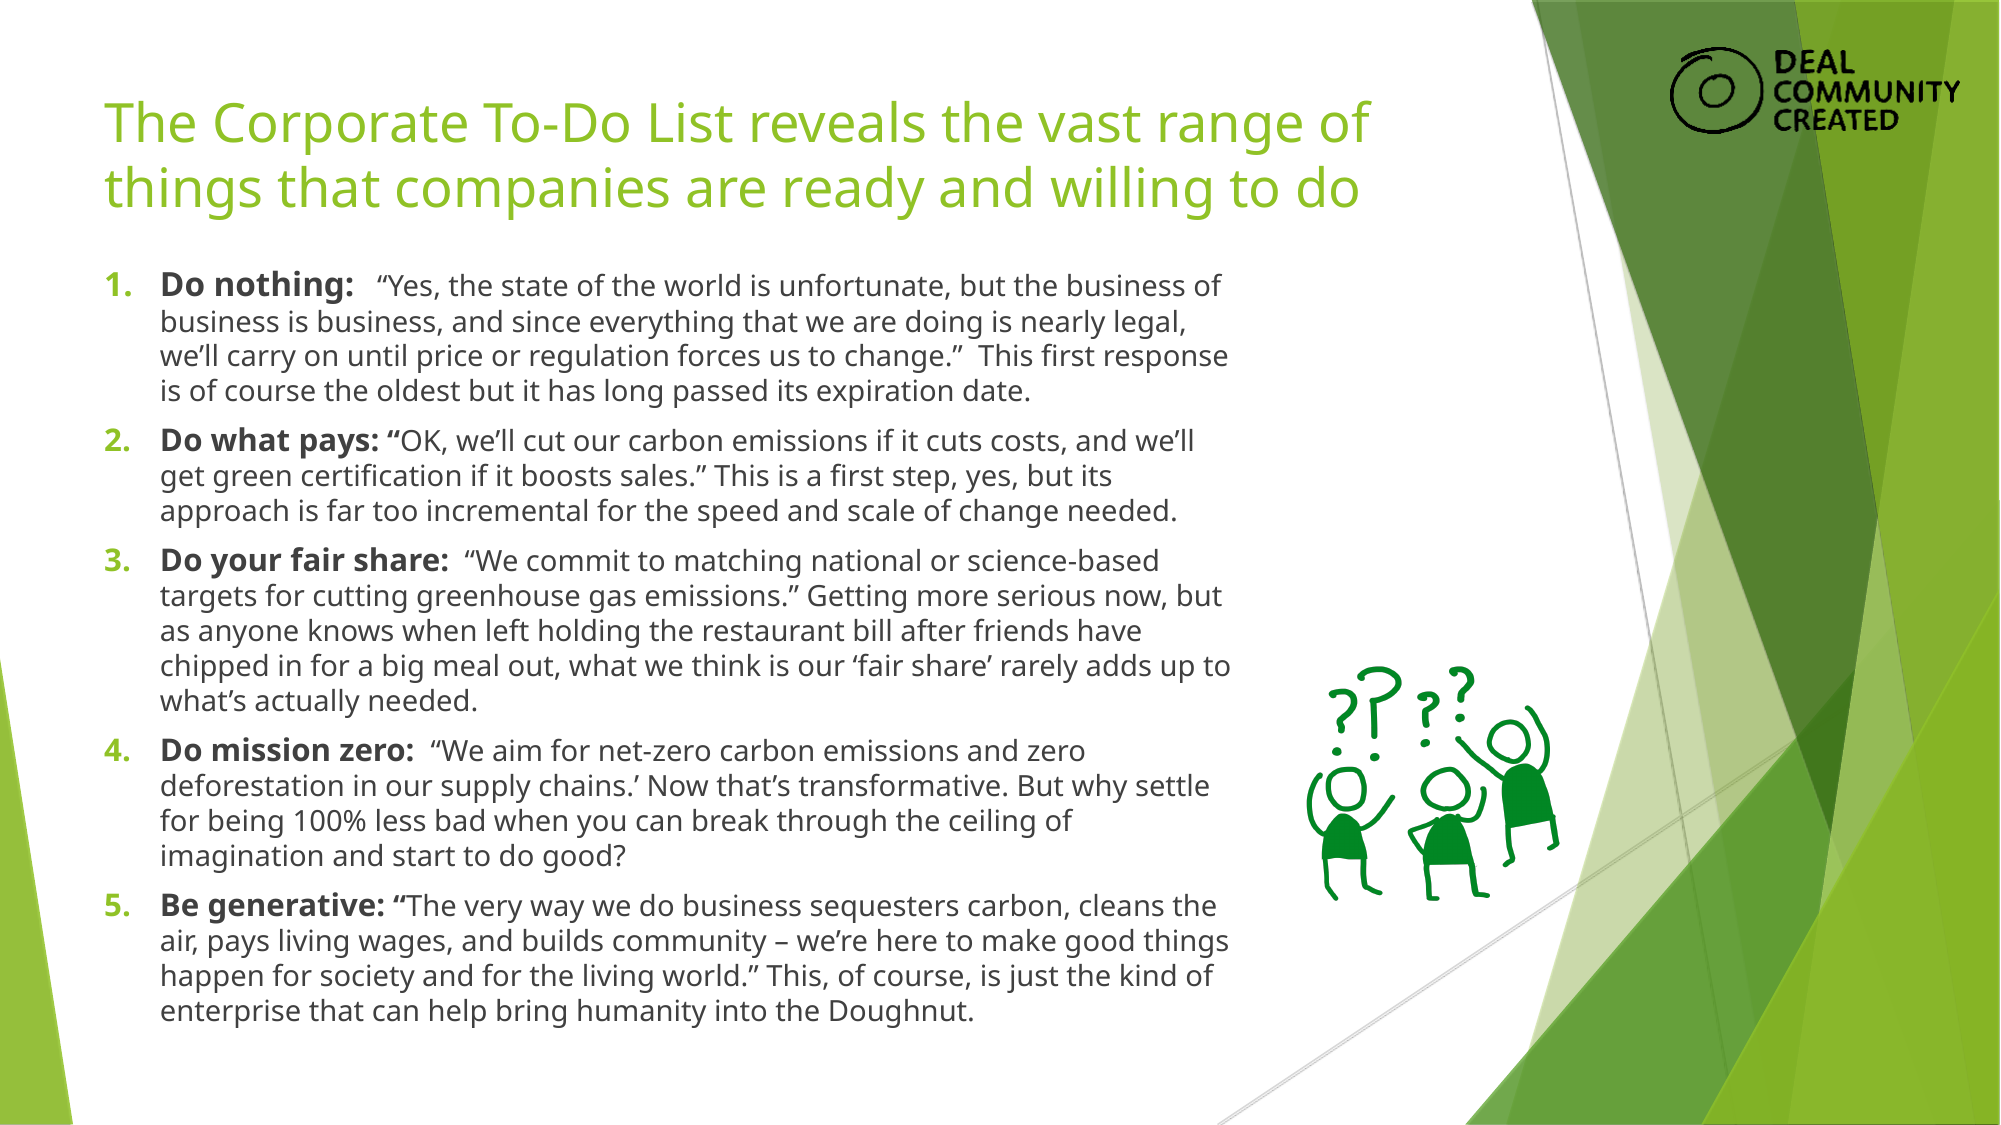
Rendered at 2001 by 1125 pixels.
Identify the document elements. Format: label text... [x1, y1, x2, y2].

picture [1275, 644, 1591, 923]
text_box The Corporate To-Do List reveals the vast range of things that companies are ready and willing to do [89, 81, 1512, 231]
text_box Do nothing: “Yes, the state of the world is unfortunate, but the business of business is business, and since everything that we are doing is nearly legal, we’ll carry on until price or regulation forces us to change.” This first response is of course the oldest but it has long passed its expiration date. Do what pays: “OK, we’ll cut our carbon emissions if it cuts costs, and we’ll get green certification if it boosts sales.” This is a first step, yes, but its approach is far too incremental for the speed and scale of change needed. Do your fair share: “We commit to matching national or science-based targets for cutting greenhouse gas emissions.” Getting more serious now, but as anyone knows when left holding the restaurant bill after friends have chipped in for a big meal out, what we think is our ‘fair share’ rarely adds up to what’s actually needed. Do mission zero: “We aim for net-zero carbon emissions and zero deforestation in our supply chains.’ Now that’s transformative. But why settle for being 100% less bad when you can break through the ceiling of imagination and start to do good? Be generative: “The very way we do business sequesters carbon, cleans the air, pays living wages, and builds community – we’re here to make good things happen for society and for the living world.” This, of course, is just the kind of enterprise that can help bring humanity into the Doughnut. [88, 255, 1260, 1125]
picture [1670, 47, 1960, 134]
